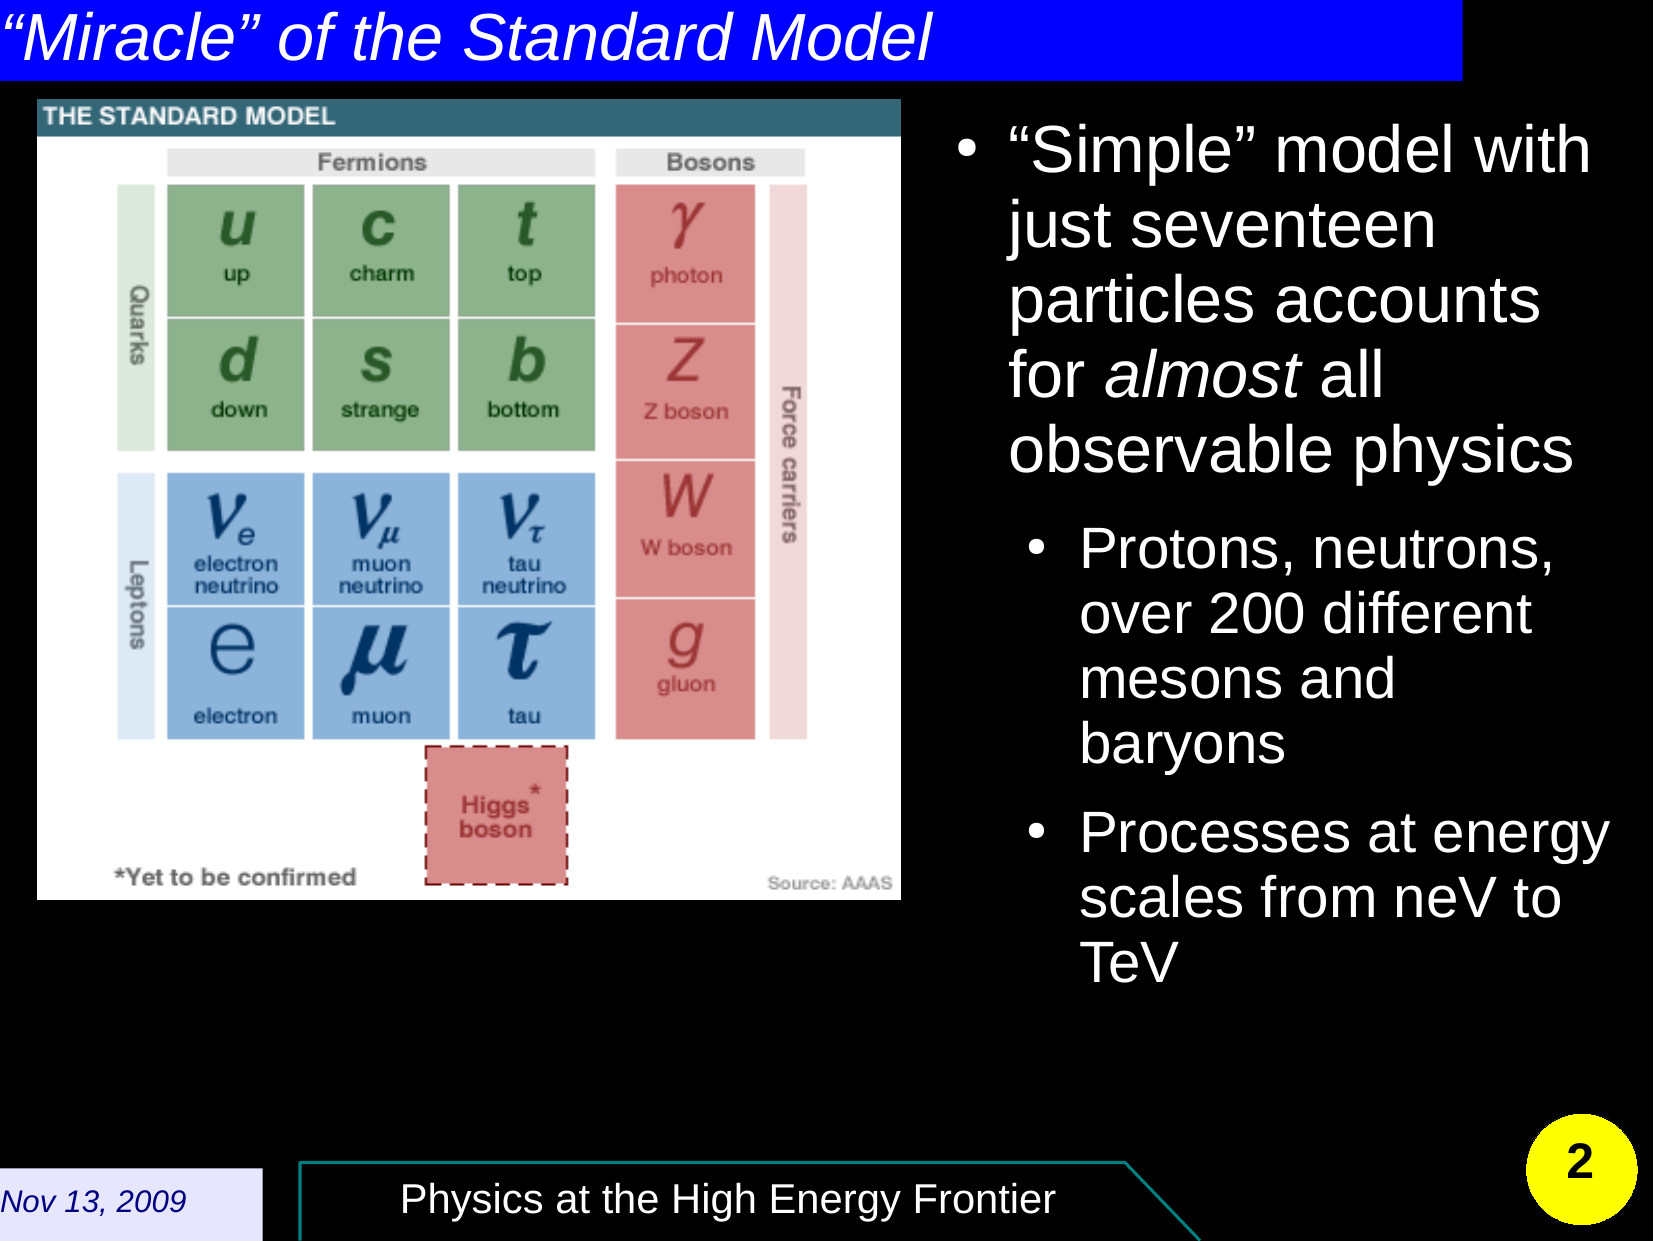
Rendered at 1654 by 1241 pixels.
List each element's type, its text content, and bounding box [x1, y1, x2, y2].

title “Miracle” of the Standard Model [0, 0, 1463, 75]
picture [37, 99, 901, 901]
list “Simple” model with just seventeen particles accounts for almost all observable physics Protons, neutrons, over 200 different mesons and baryons Processes at energy scales from neV to TeV [937, 112, 1613, 1095]
